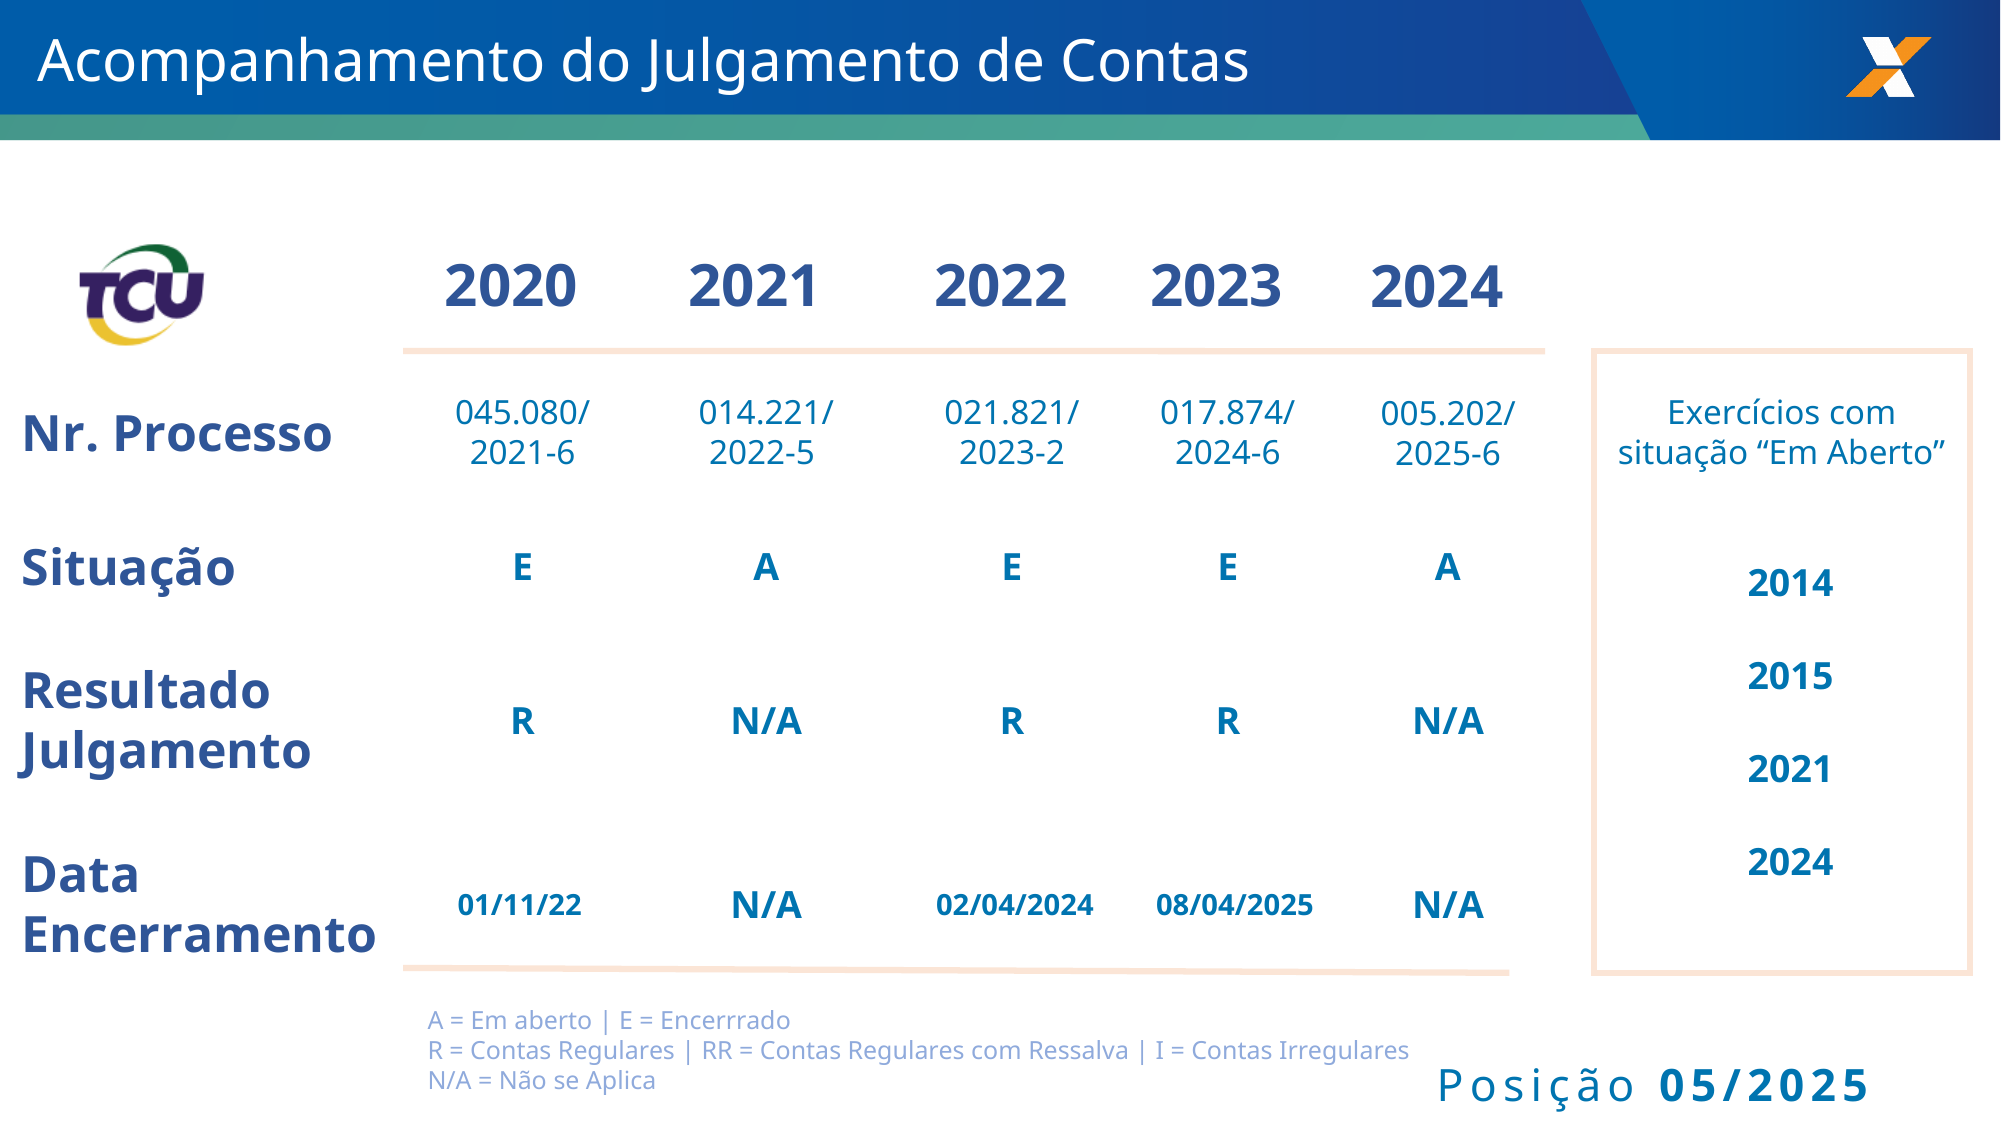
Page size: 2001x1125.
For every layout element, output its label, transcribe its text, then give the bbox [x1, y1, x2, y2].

text_box 2024 [1328, 245, 1546, 324]
text_box 2024 [1715, 833, 1866, 887]
text_box R [447, 692, 598, 746]
text_box 005.202/ 2025-6 [1351, 388, 1546, 477]
text_box Data Encerramento [14, 839, 421, 968]
text_box E [1152, 538, 1303, 593]
text_box Exercícios com situação “Em Aberto” [1601, 387, 1962, 476]
text_box E [937, 538, 1088, 593]
text_box 2015 [1715, 647, 1866, 701]
text_box N/A [691, 692, 842, 746]
text_box 01/11/22 [403, 882, 637, 926]
text_box 2021 [646, 244, 864, 323]
text_box 2023 [1108, 244, 1325, 323]
text_box A = Em aberto | E = Encerrrado R = Contas Regulares | RR = Contas Regulares com Ressalva | I = Contas Irregulares N/A = Não se Aplica [420, 1001, 1495, 1105]
text_box R [1152, 692, 1303, 746]
text_box E [447, 538, 598, 593]
text_box N/A [1373, 877, 1524, 931]
text_box 2022 [892, 244, 1108, 323]
text_box 017.874/ 2024-6 [1130, 387, 1325, 476]
text_box 045.080/ 2021-6 [425, 387, 620, 476]
text_box Posição 05/2025 [1429, 1050, 1970, 1125]
text_box N/A [1373, 693, 1524, 747]
text_box 014.221/ 2022-5 [669, 387, 864, 476]
text_box R [937, 692, 1088, 746]
text_box 2021 [1715, 740, 1866, 794]
text_box A [691, 538, 842, 593]
picture [49, 215, 218, 364]
text_box Nr. Processo [14, 397, 362, 466]
text_box Resultado Julgamento [14, 655, 362, 784]
text_box Situação [14, 531, 362, 600]
text_box 2014 [1715, 554, 1866, 608]
text_box 08/04/2025 [1097, 882, 1373, 926]
text_box N/A [691, 877, 842, 931]
text_box 02/04/2024 [880, 882, 1097, 926]
text_box Acompanhamento do Julgamento de Contas [30, 19, 1755, 98]
text_box A [1373, 539, 1524, 593]
text_box 2020 [403, 244, 620, 323]
text_box 021.821/ 2023-2 [914, 387, 1110, 476]
